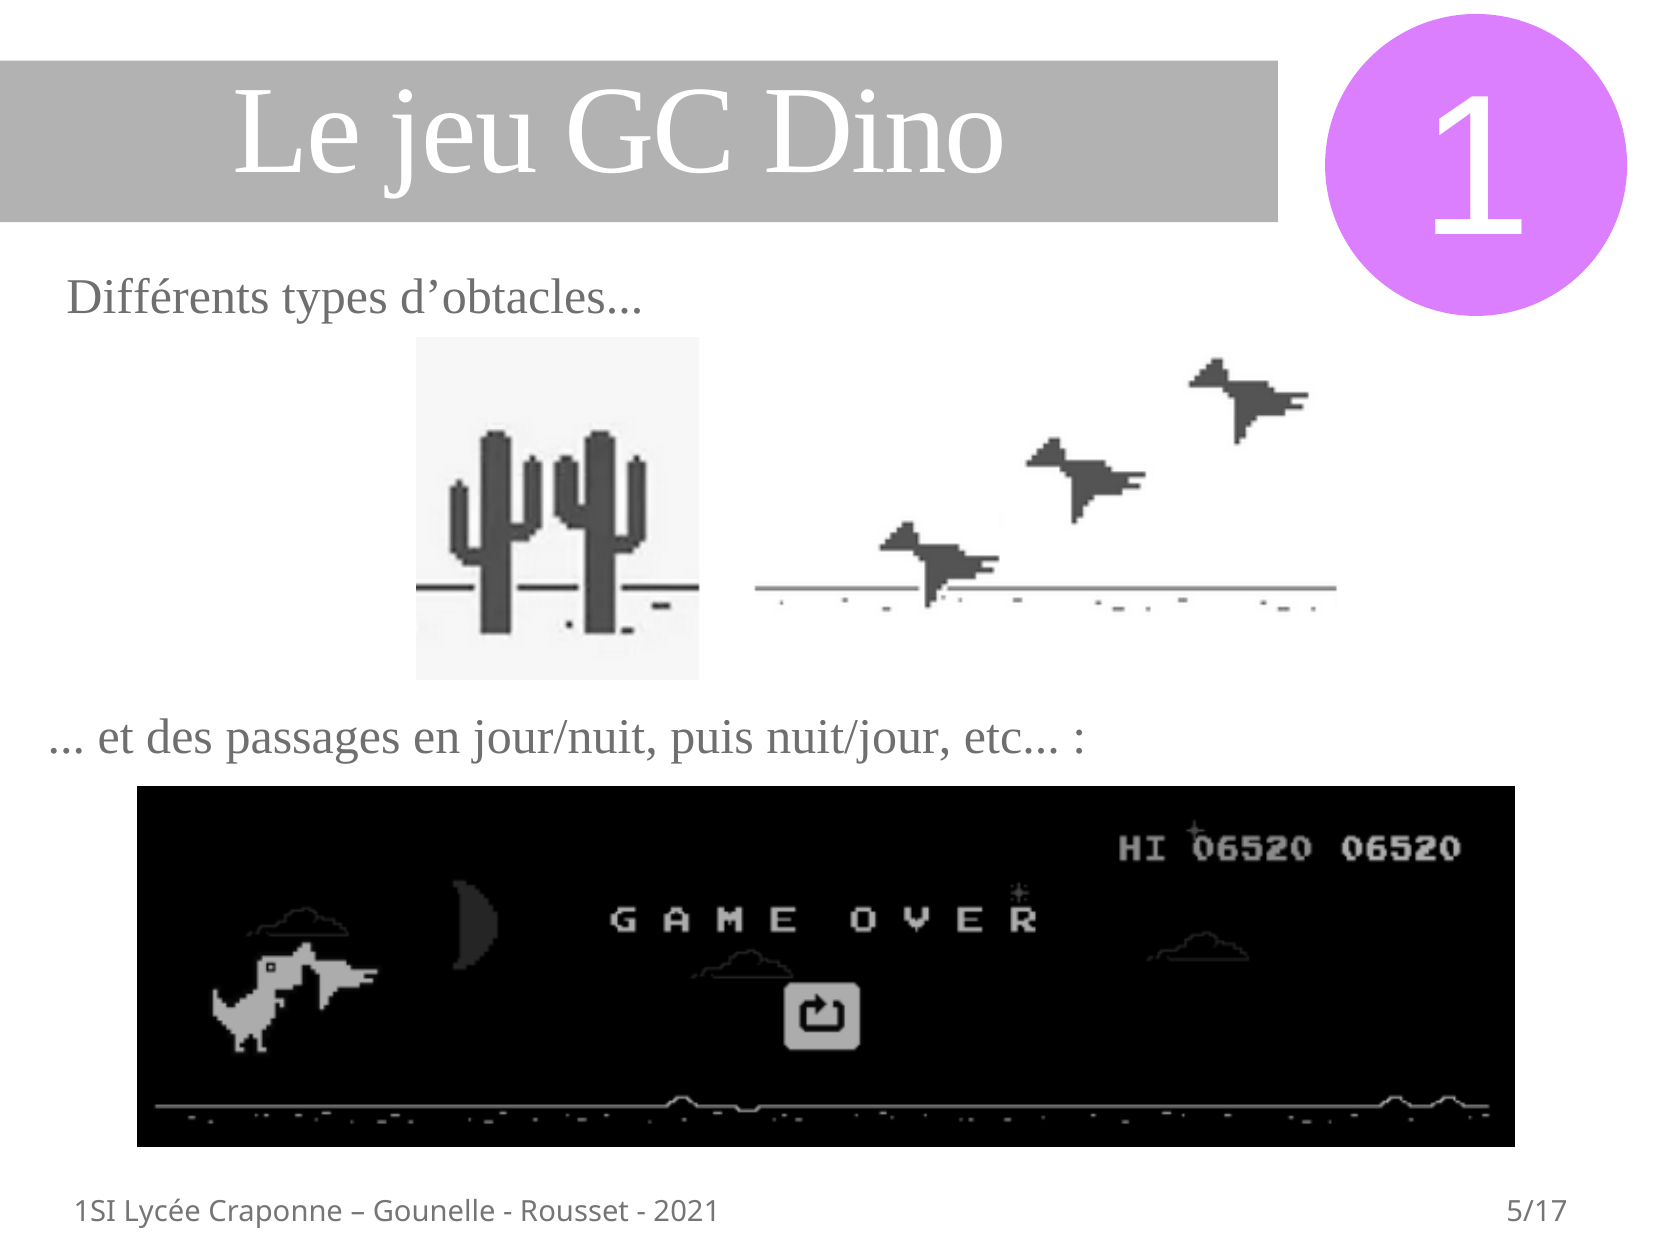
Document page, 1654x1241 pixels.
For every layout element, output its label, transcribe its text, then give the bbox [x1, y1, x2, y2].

text_box ... et des passages en jour/nuit, puis nuit/jour, etc... : [47, 709, 1443, 821]
text_box 1 [1325, 13, 1628, 316]
picture [137, 786, 1515, 1147]
text_box Le jeu GC Dino [0, 60, 1278, 223]
text_box Différents types d’obtacles... [66, 268, 888, 360]
picture [416, 337, 1379, 680]
